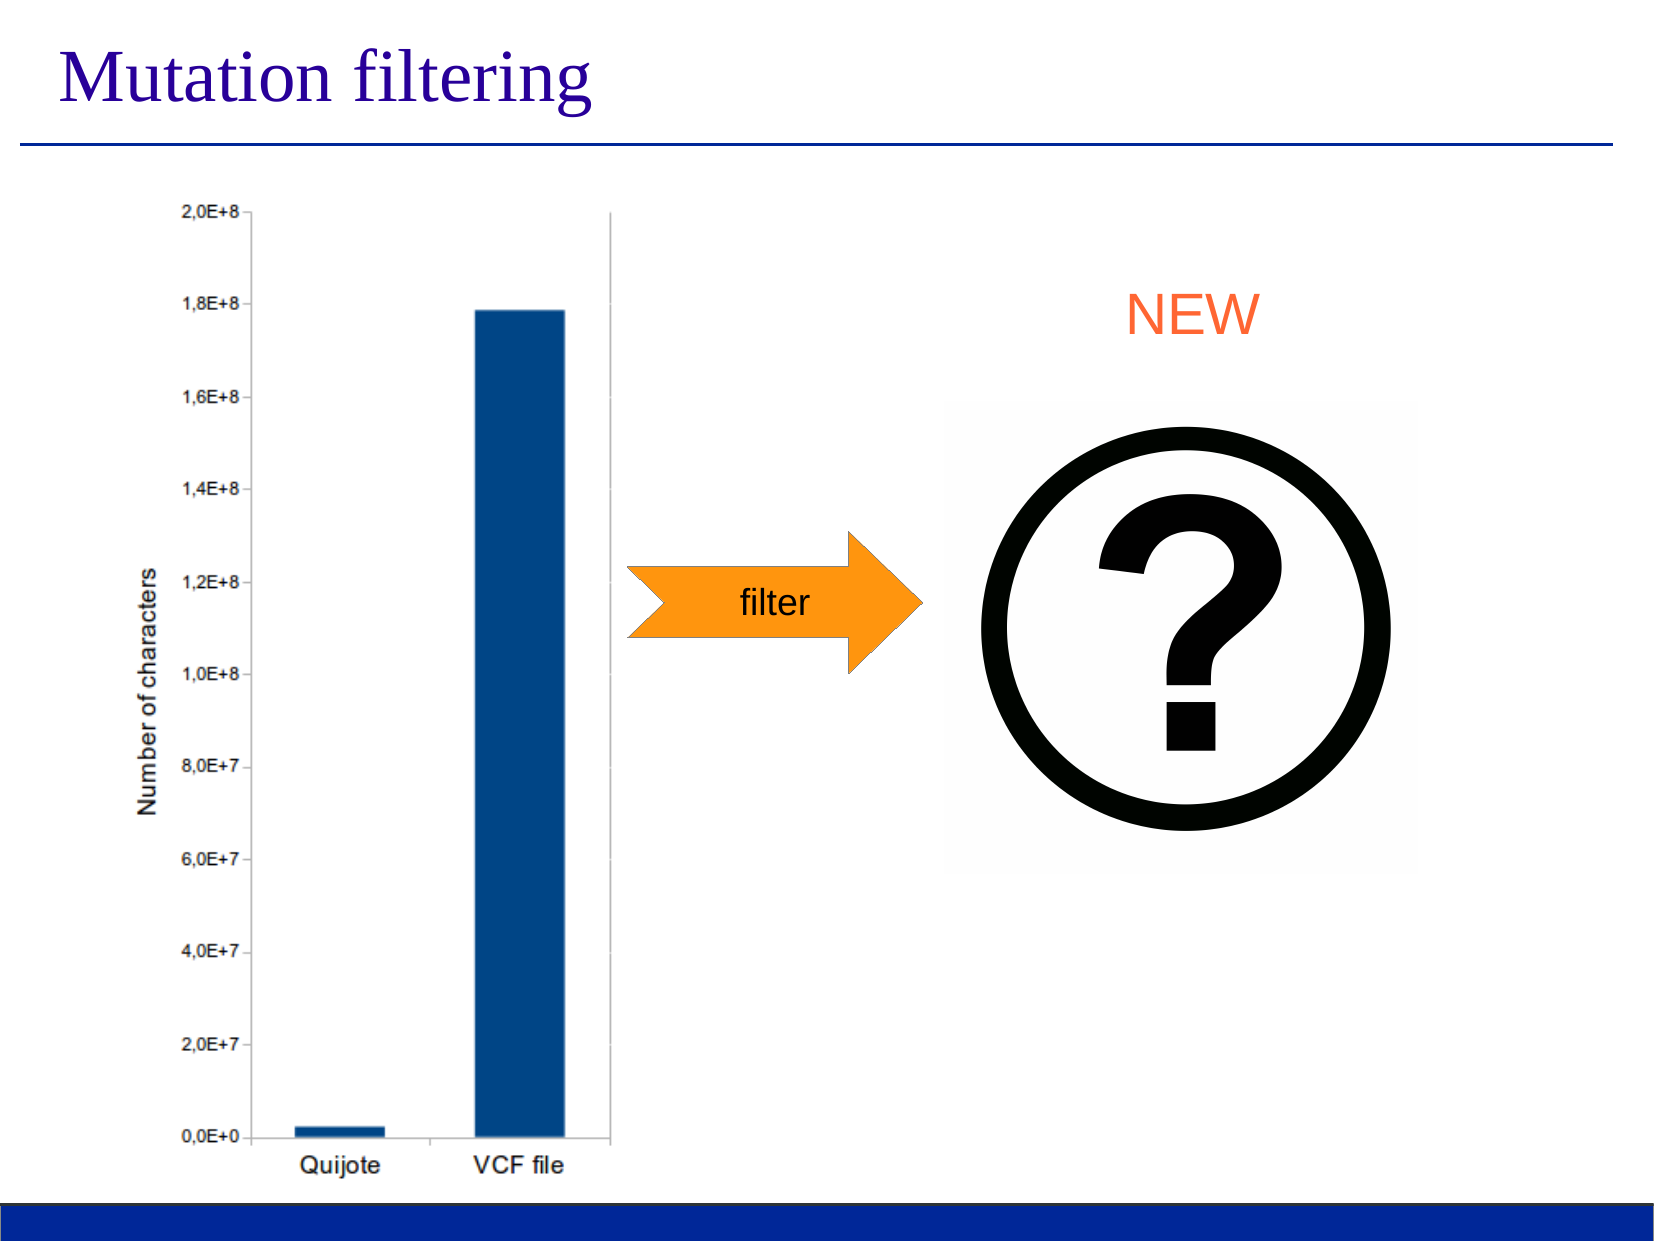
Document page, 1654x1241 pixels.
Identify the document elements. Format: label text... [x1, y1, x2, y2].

text_box NEW [1110, 274, 1276, 355]
text_box Mutation filtering [59, 34, 1465, 119]
picture [944, 401, 1418, 875]
picture [118, 169, 623, 1182]
text_box filter [627, 531, 923, 674]
